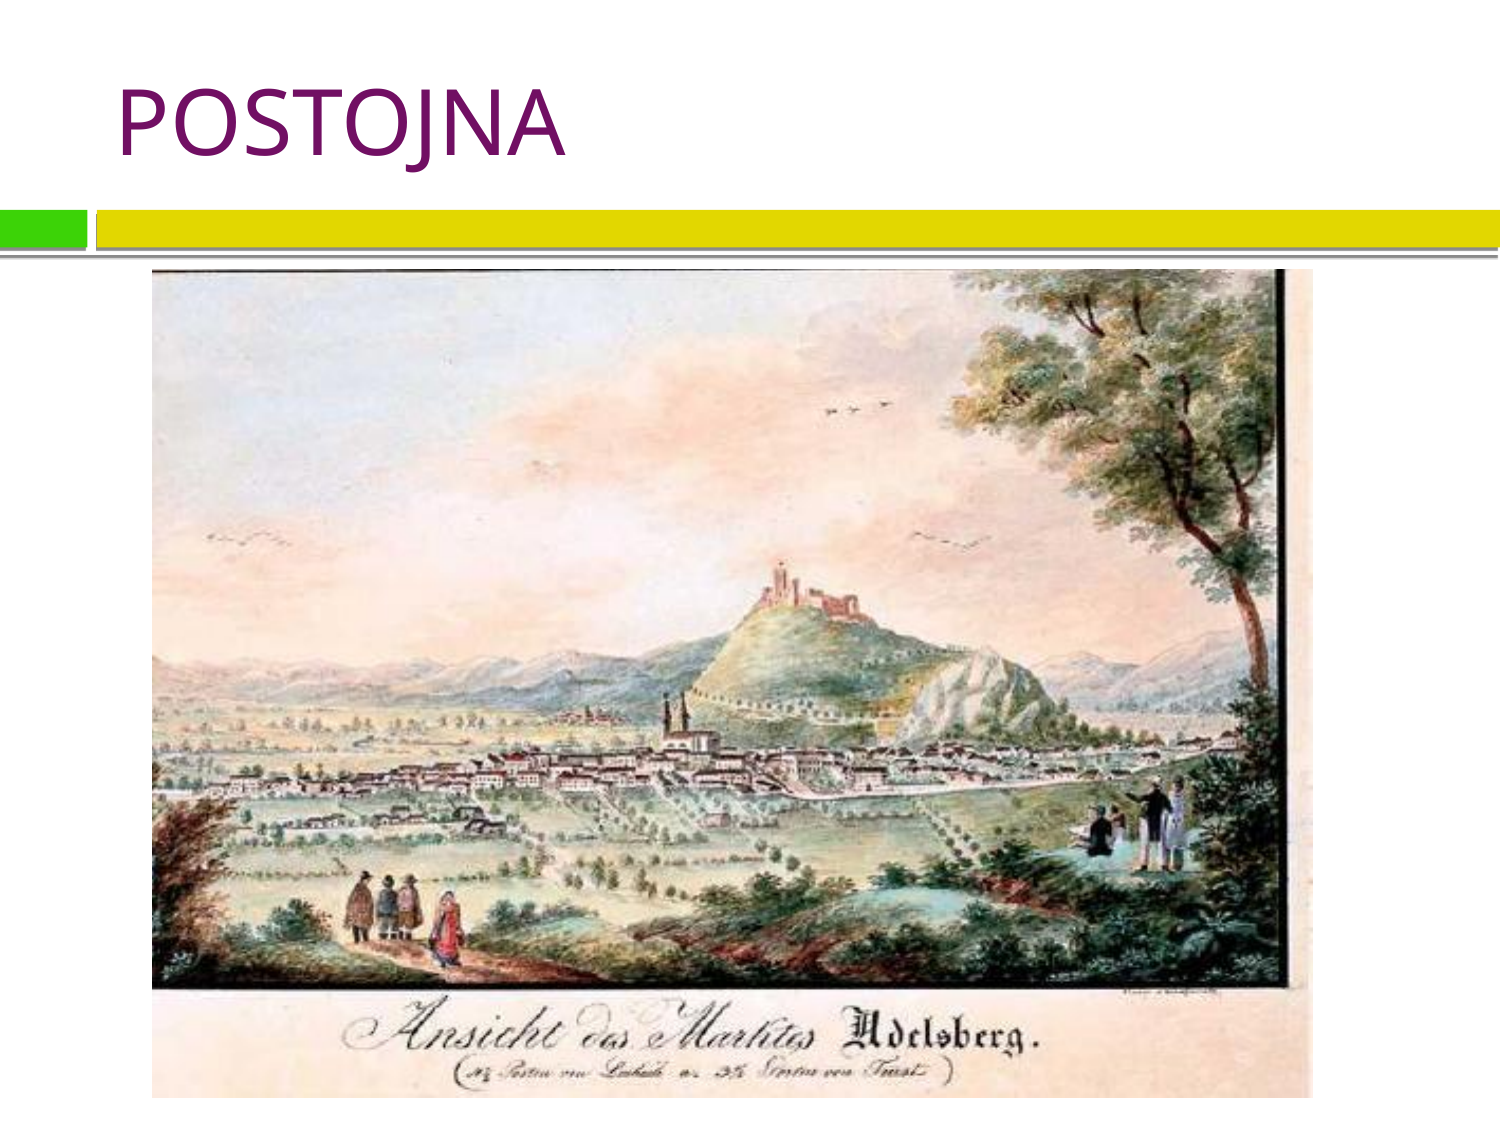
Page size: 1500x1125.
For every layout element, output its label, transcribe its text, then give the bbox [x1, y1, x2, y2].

picture [152, 269, 1313, 1098]
title POSTOJNA [99, 37, 1438, 200]
